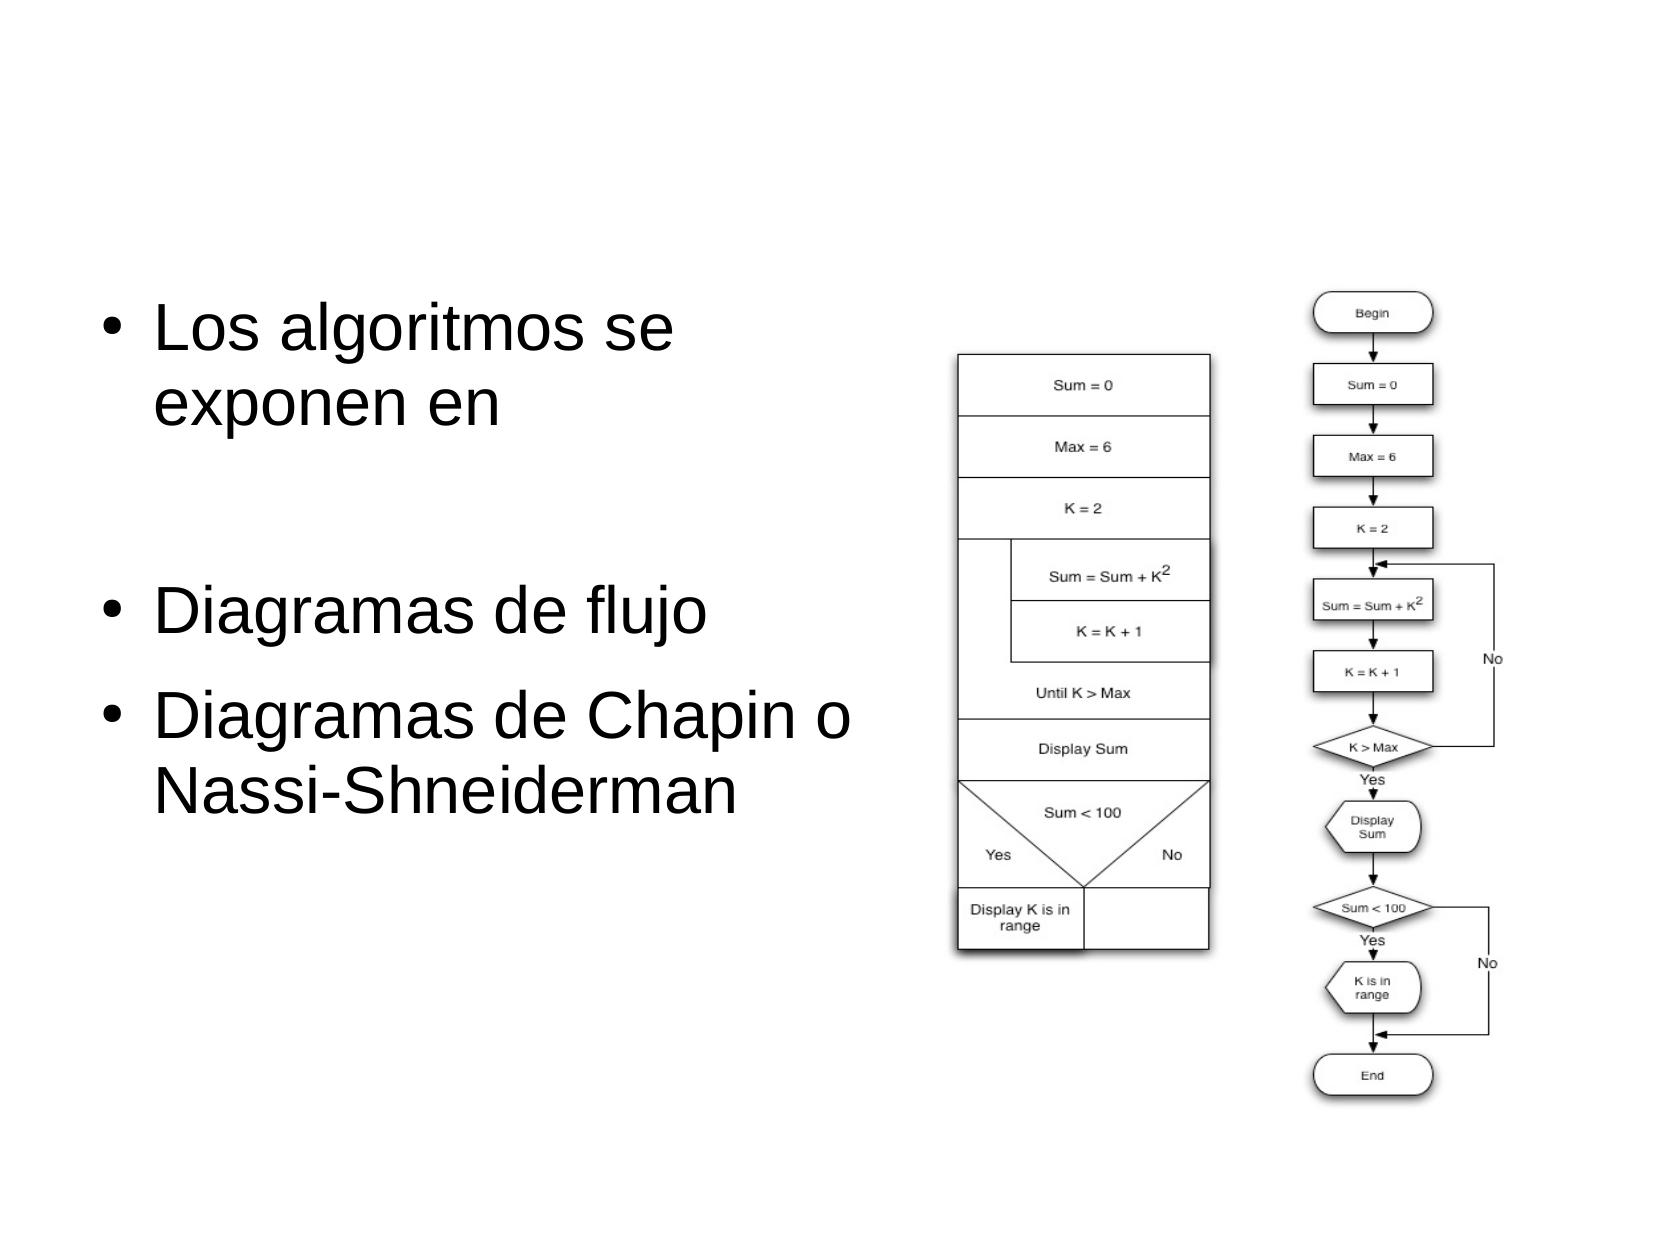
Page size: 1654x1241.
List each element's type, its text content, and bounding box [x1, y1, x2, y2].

list Los algoritmos se exponen en Diagramas de flujo Diagramas de Chapin o Nassi-Shneiderman [82, 290, 886, 1010]
picture [931, 273, 1524, 1123]
